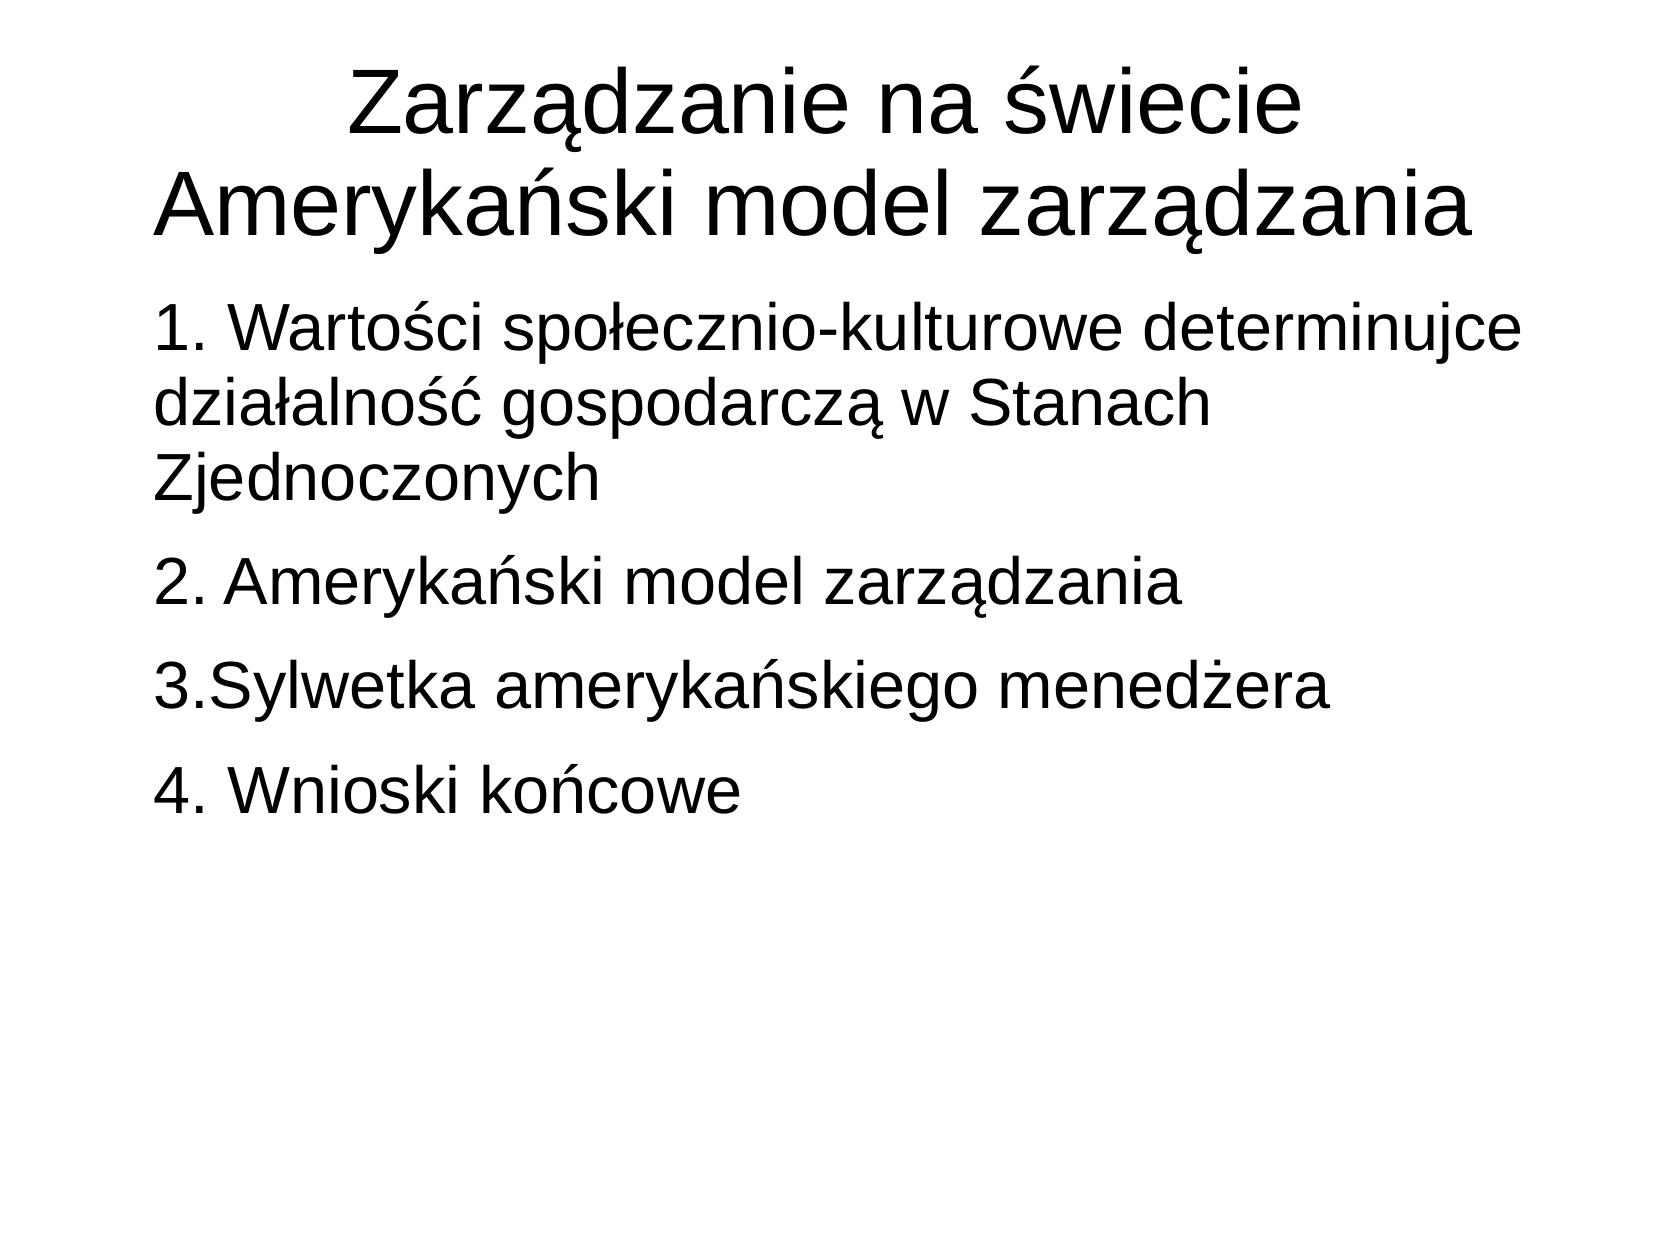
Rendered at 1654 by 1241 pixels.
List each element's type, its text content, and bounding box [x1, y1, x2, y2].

title Zarządzanie na świecie Amerykański model zarządzania [82, 49, 1571, 257]
list 1. Wartości społecznio-kulturowe determinujce działalność gospodarczą w Stanach Zjednoczonych 2. Amerykański model zarządzania 3.Sylwetka amerykańskiego menedżera 4. Wnioski końcowe [82, 290, 1571, 1109]
